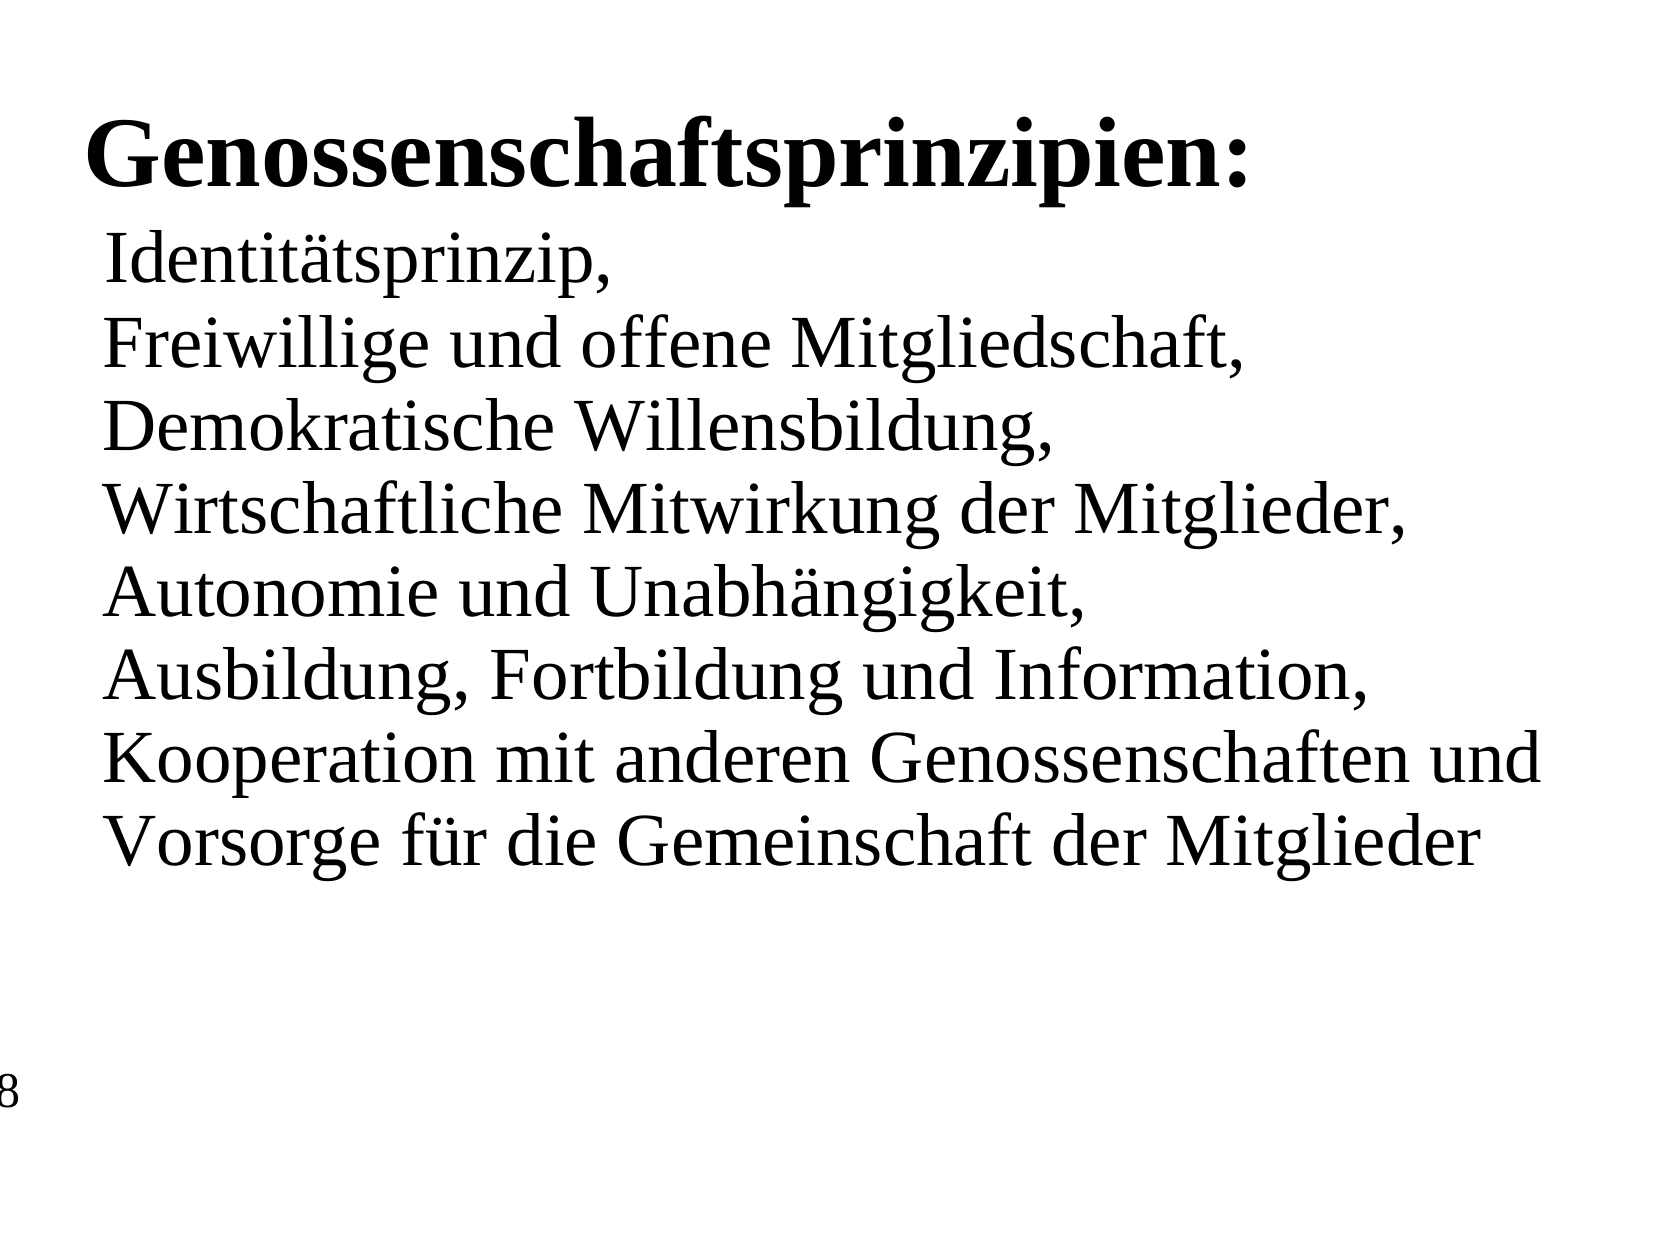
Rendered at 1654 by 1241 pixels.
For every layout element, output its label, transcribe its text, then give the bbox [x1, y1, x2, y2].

text_box <Foliennummer> [0, 1062, 323, 1124]
text_box Genossenschaftsprinzipien: Identitätsprinzip, Freiwillige und offene Mitgliedschaft, Demokratische Willensbildung, Wirtschaftliche Mitwirkung der Mitglieder, Autonomie und Unabhängigkeit, Ausbildung, Fortbildung und Information, Kooperation mit anderen Genossenschaften und Vorsorge für die Gemeinschaft der Mitglieder [83, 97, 1565, 975]
